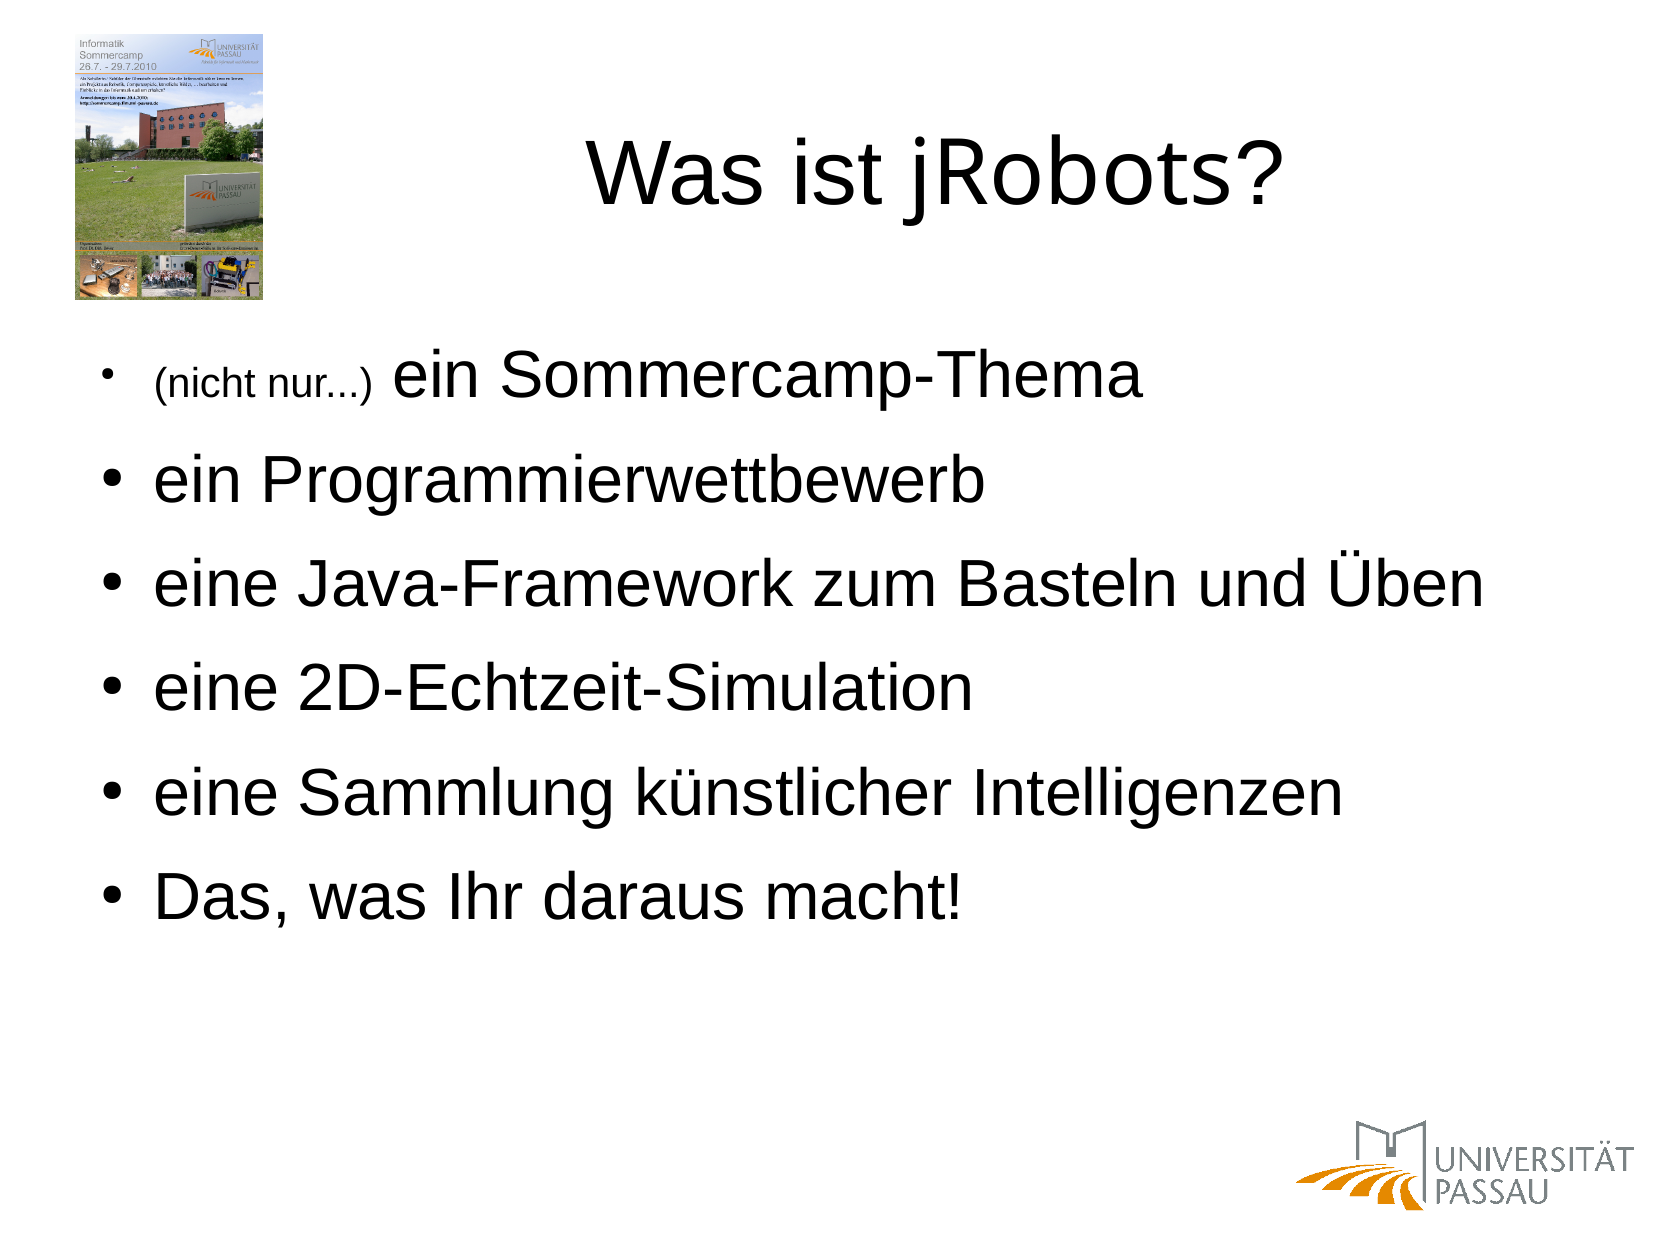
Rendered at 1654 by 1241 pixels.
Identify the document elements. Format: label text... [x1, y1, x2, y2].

list (nicht nur...) ein Sommercamp-Thema ein Programmierwettbewerb eine Java-Framework zum Basteln und Üben eine 2D-Echtzeit-Simulation eine Sammlung künstlicher Intelligenzen Das, was Ihr daraus macht! [82, 337, 1571, 1088]
picture [1295, 1120, 1634, 1211]
picture [75, 34, 263, 300]
title Was ist jRobots? [300, 37, 1571, 301]
